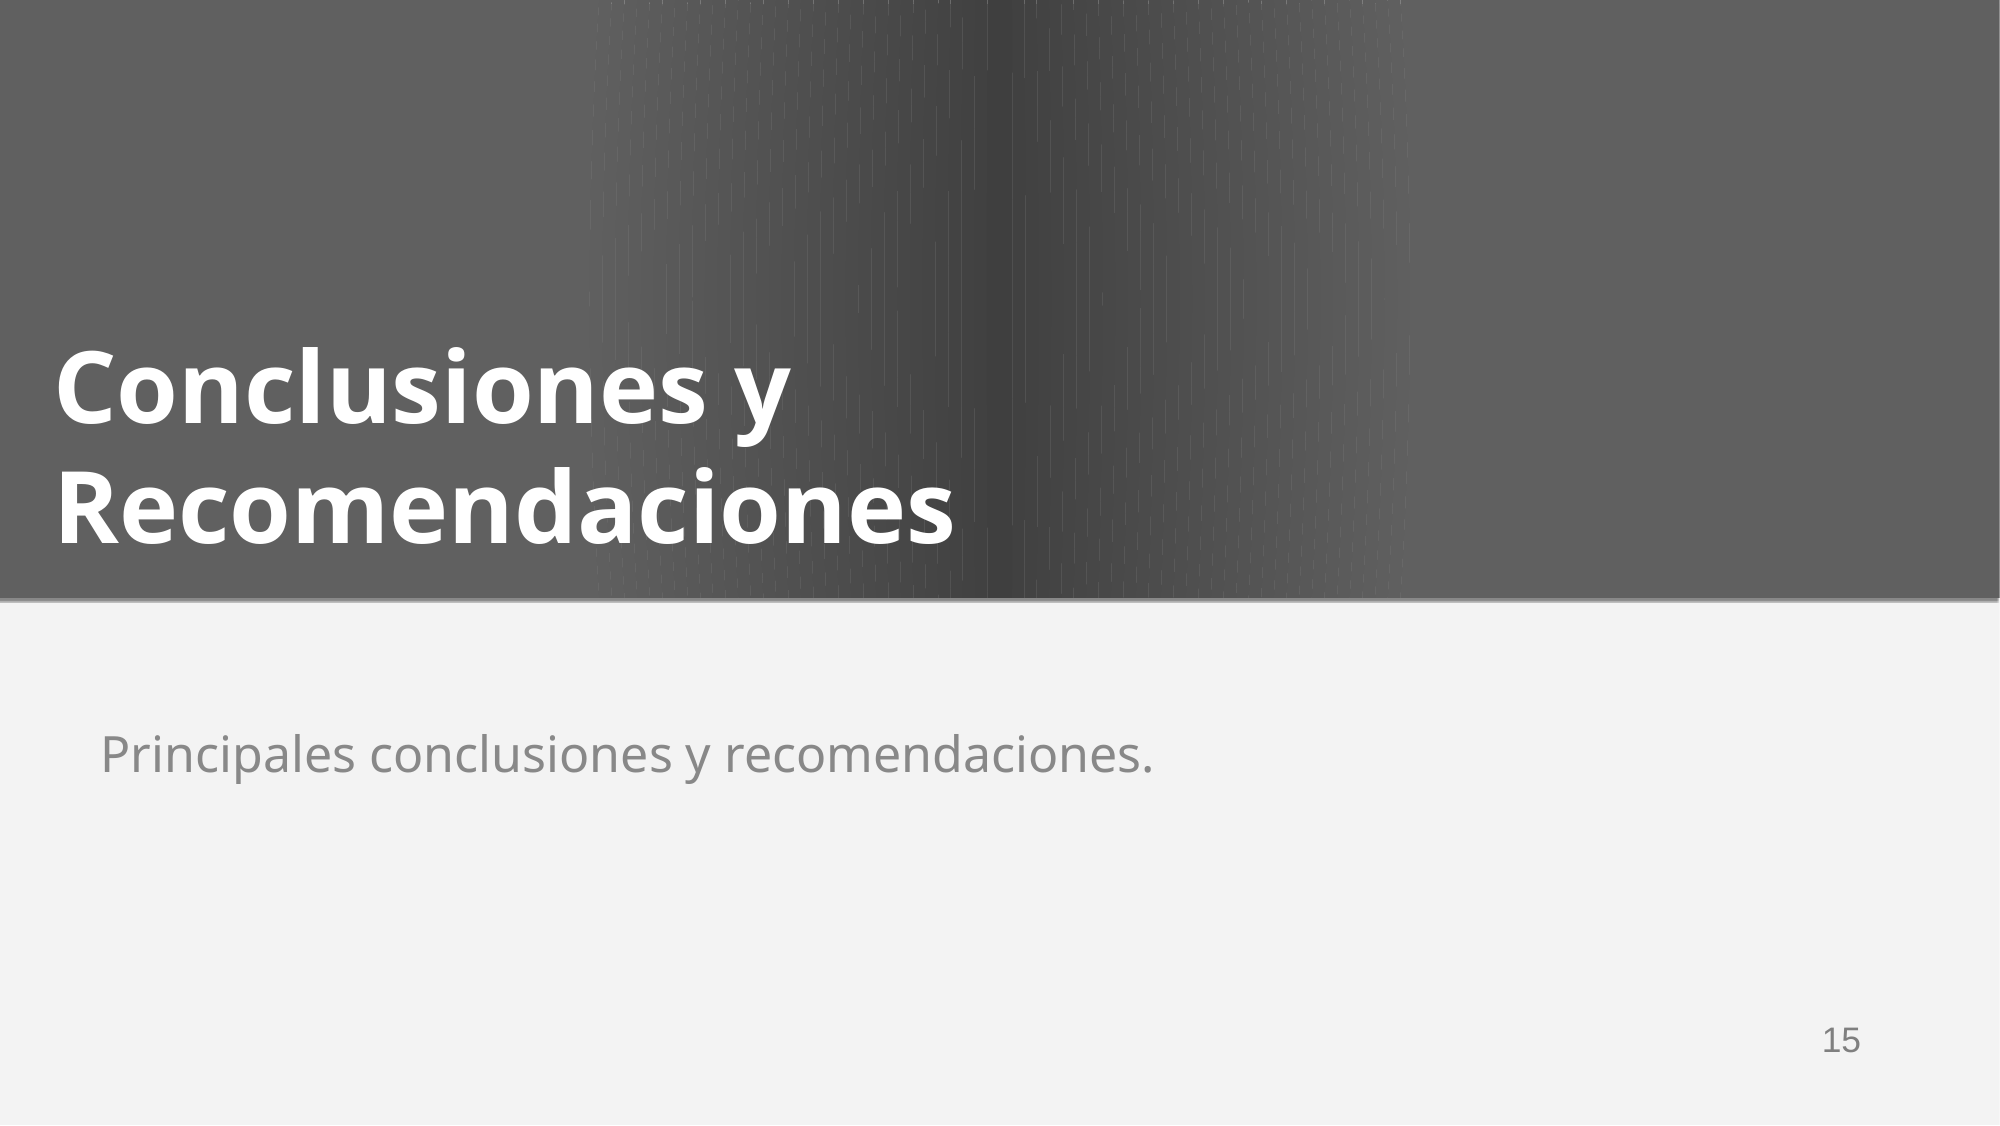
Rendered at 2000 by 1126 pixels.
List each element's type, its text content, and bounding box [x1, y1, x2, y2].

text_box [0, 0, 2000, 598]
text_box Conclusiones y Recomendaciones [53, 327, 1697, 560]
slide_number <number> [1412, 1008, 1880, 1069]
text_box Principales conclusiones y recomendaciones. [72, 668, 1928, 806]
